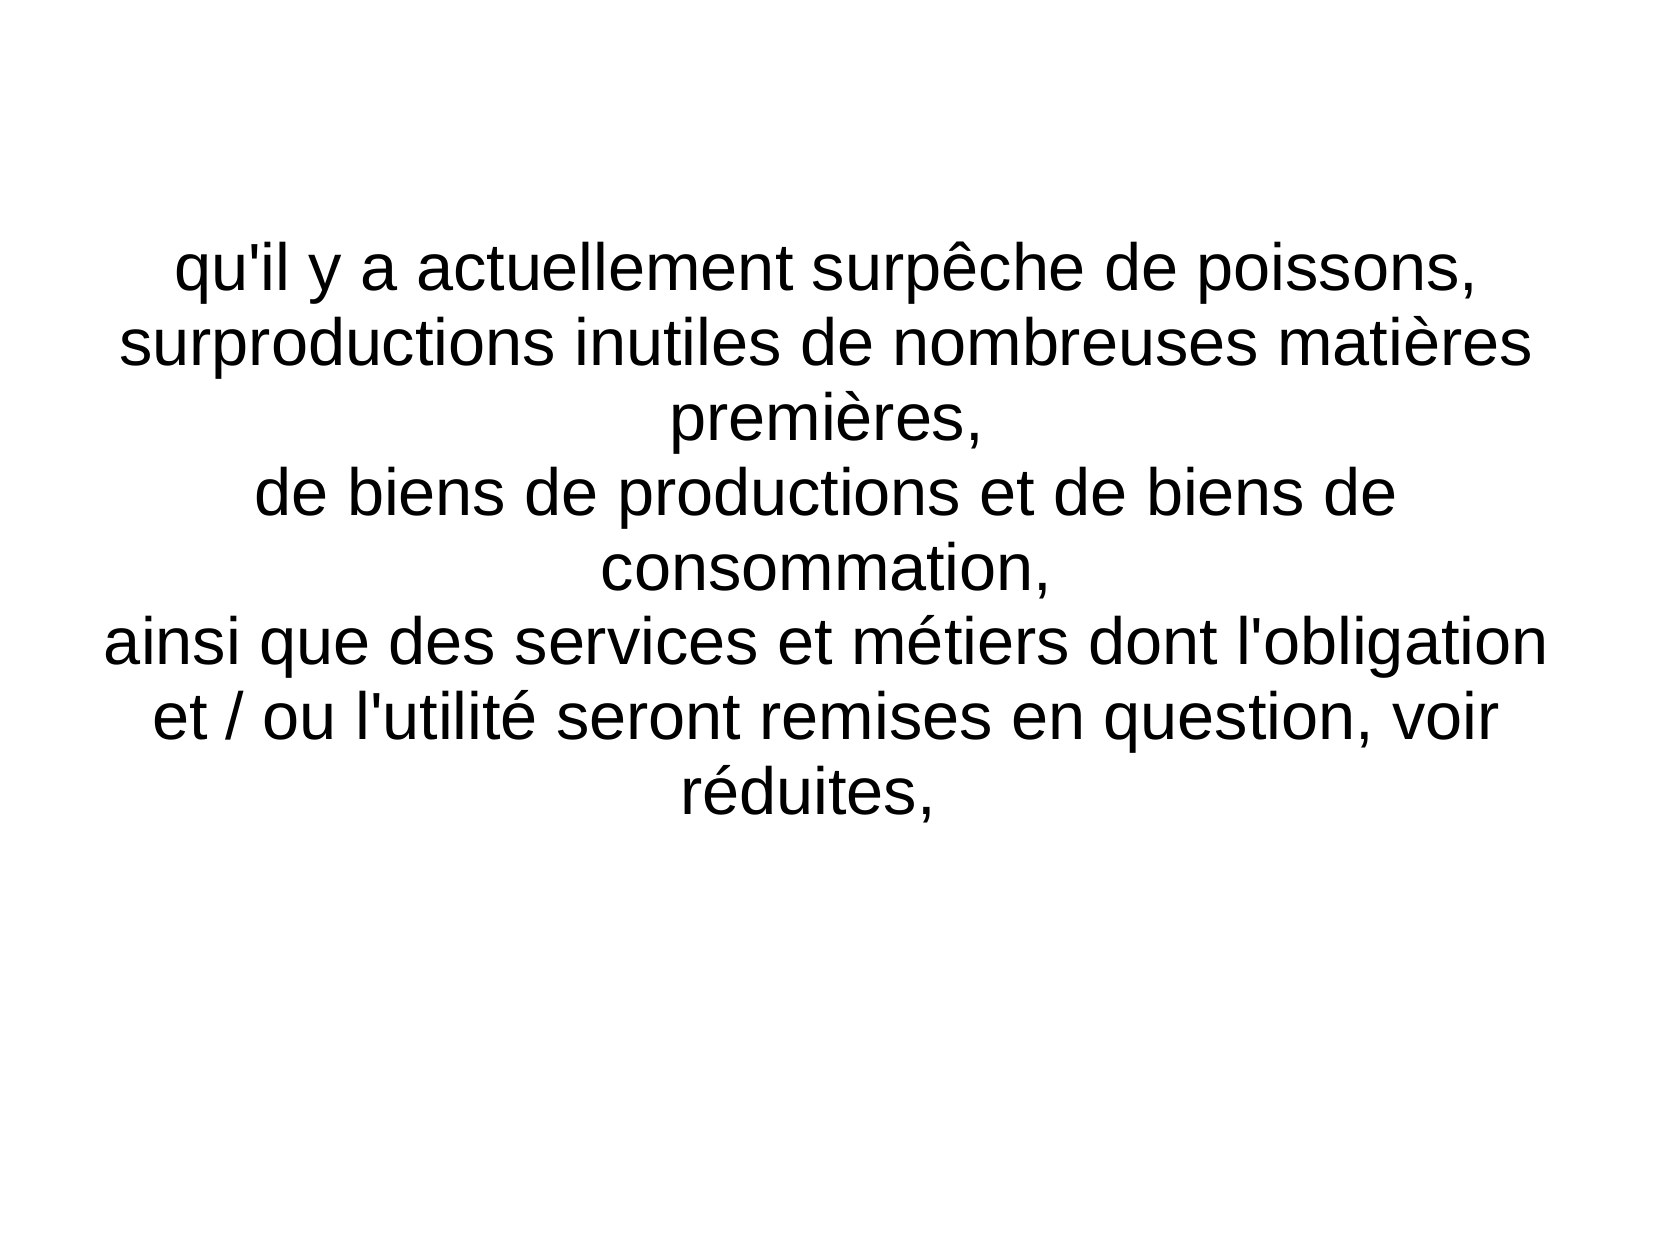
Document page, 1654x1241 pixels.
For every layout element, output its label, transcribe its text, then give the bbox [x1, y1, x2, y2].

subtitle qu'il y a actuellement surpêche de poissons, surproductions inutiles de nombreuses matières premières, de biens de productions et de biens de consommation, ainsi que des services et métiers dont l'obligation et / ou l'utilité seront remises en question, voir réduites, [82, 49, 1571, 1010]
